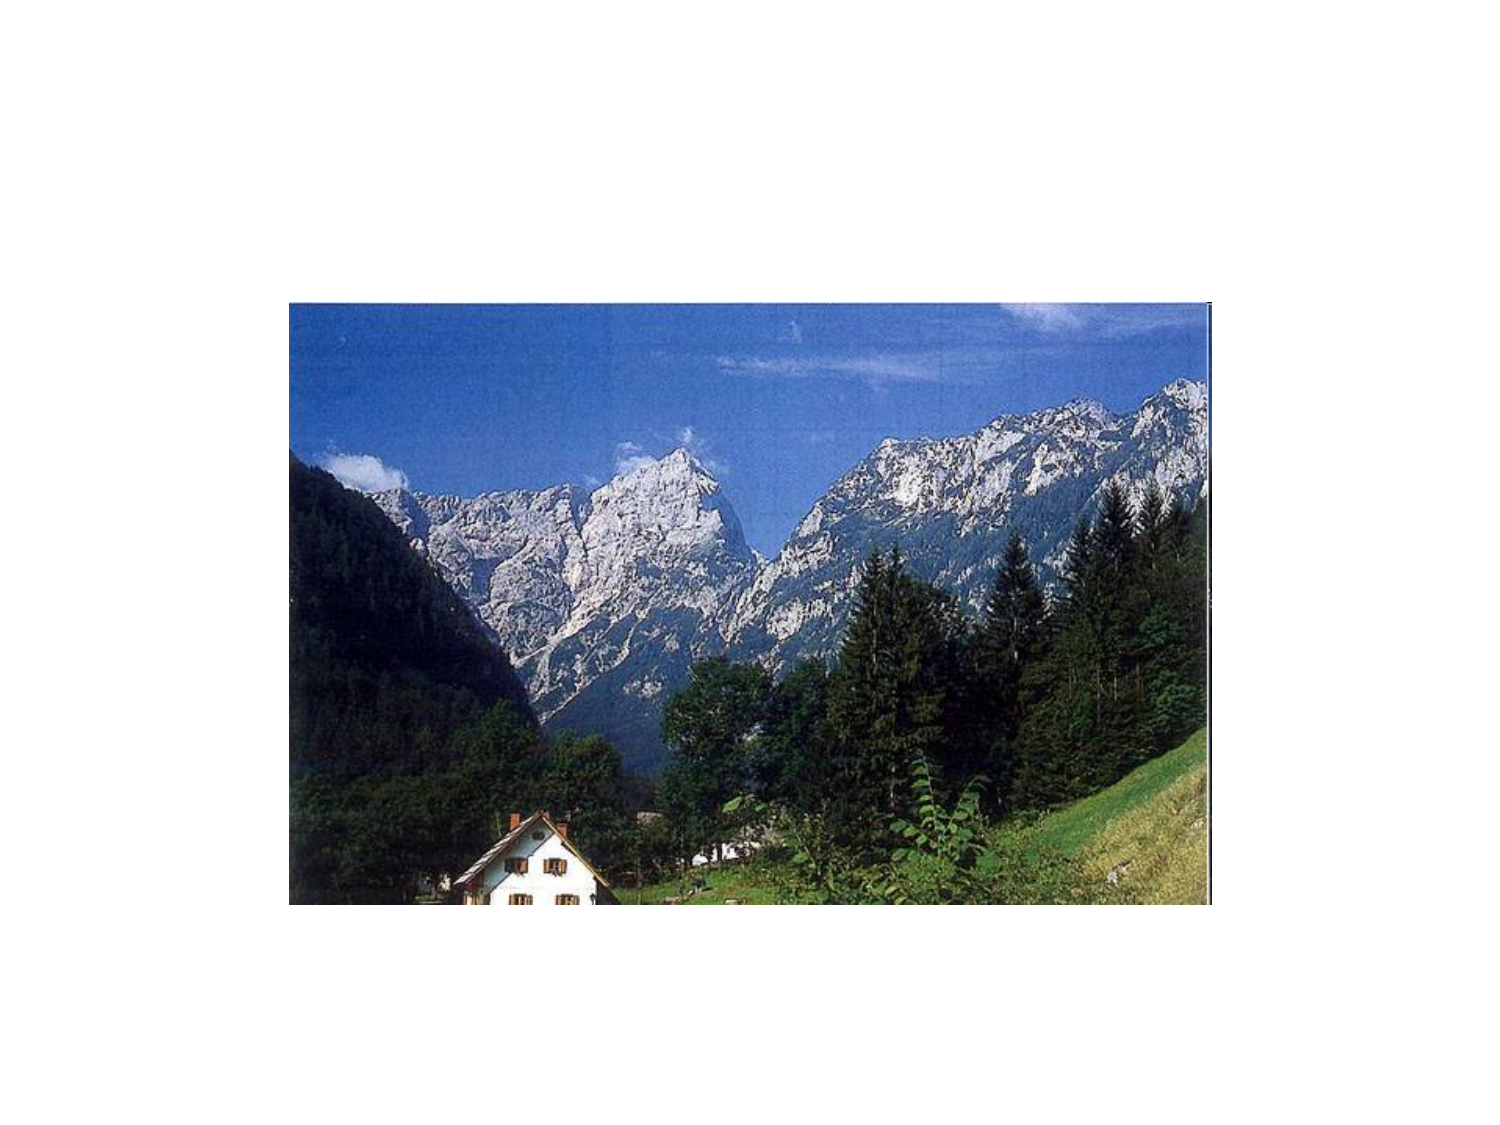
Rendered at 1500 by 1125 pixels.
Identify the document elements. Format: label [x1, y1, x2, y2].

picture [289, 302, 1212, 905]
